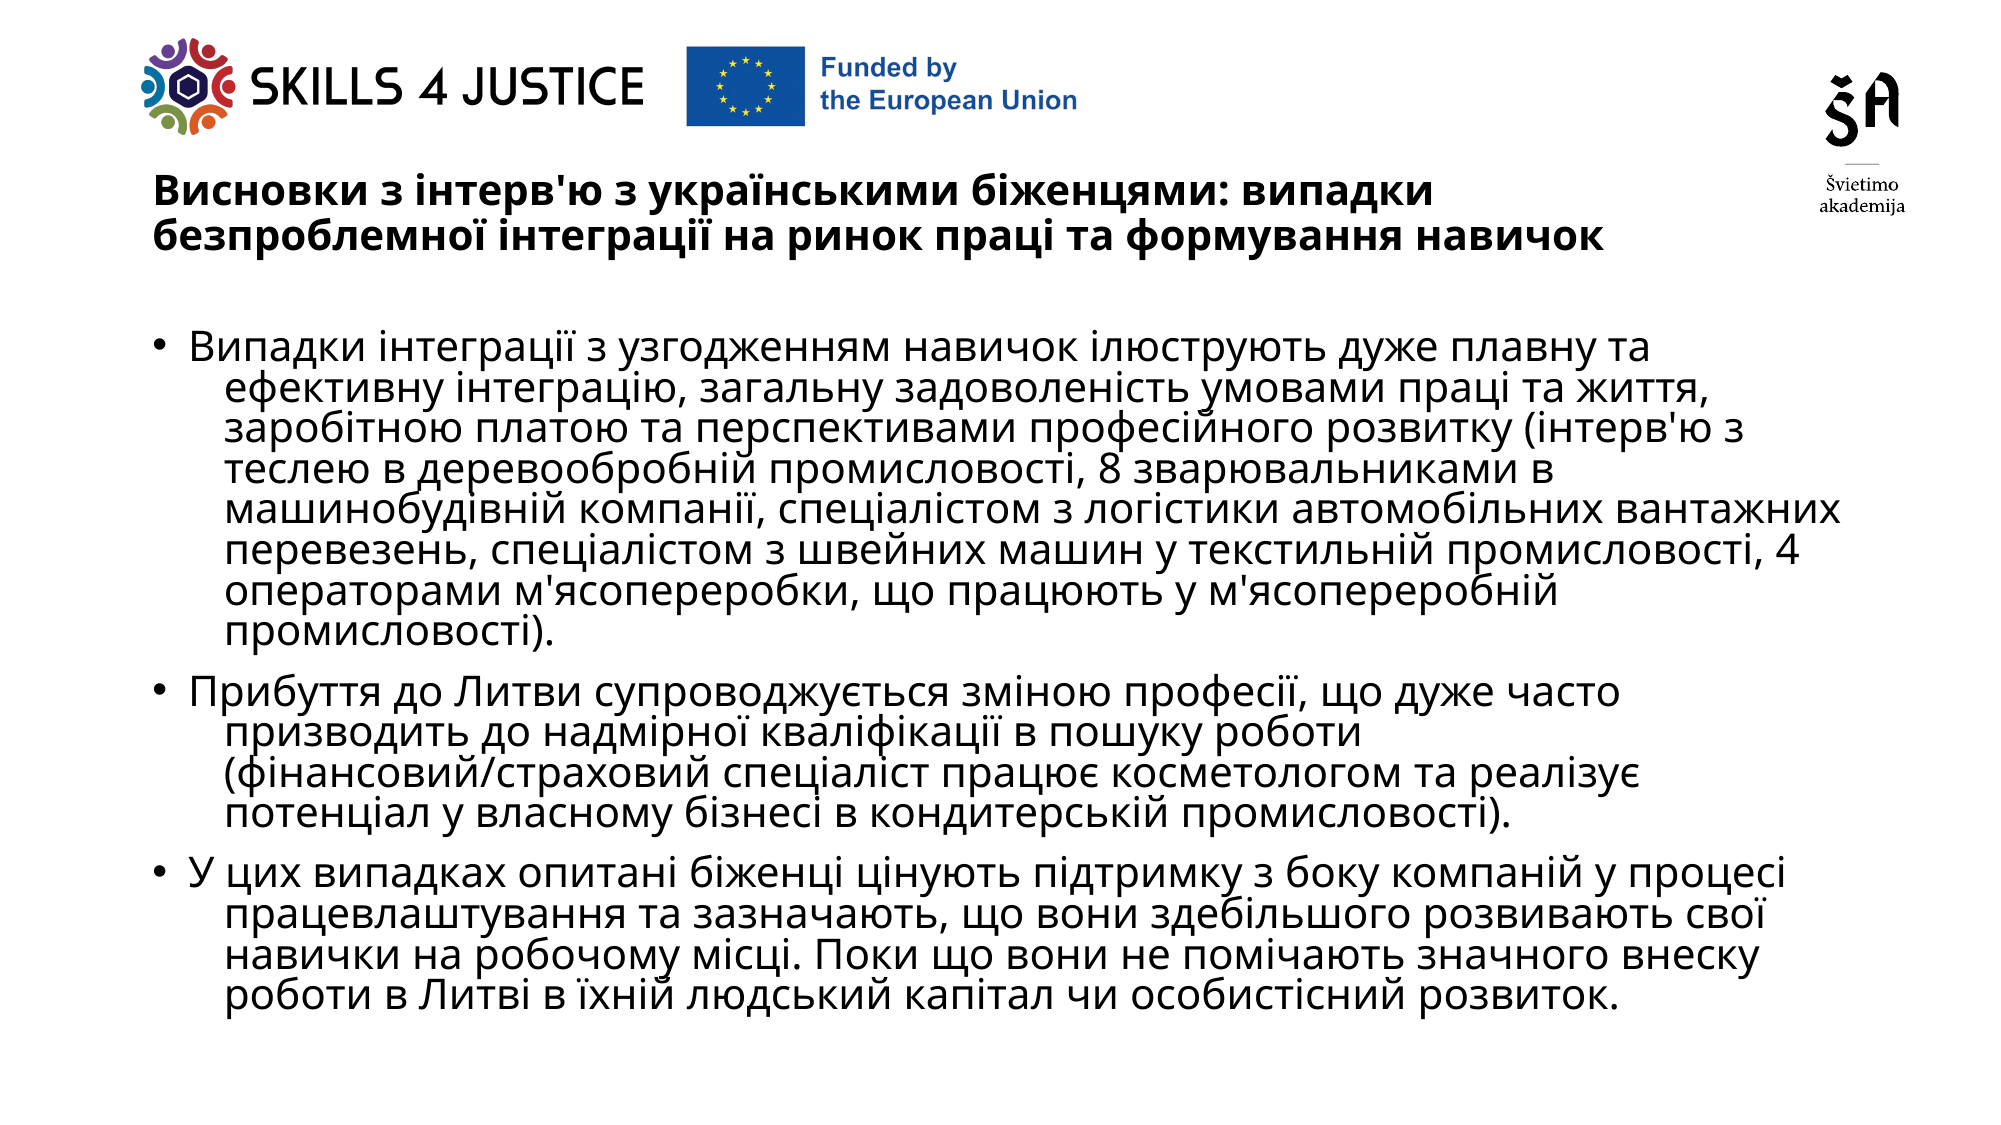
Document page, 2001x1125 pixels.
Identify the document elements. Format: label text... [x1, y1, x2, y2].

title Висновки з інтерв'ю з українськими біженцями: випадки безпроблемної інтеграції на ринок праці та формування навичок [137, 183, 1679, 291]
list Випадки інтеграції з узгодженням навичок ілюструють дуже плавну та ефективну інтеграцію, загальну задоволеність умовами праці та життя, заробітною платою та перспективами професійного розвитку (інтерв'ю з теслею в деревообробній промисловості, 8 зварювальниками в машинобудівній компанії, спеціалістом з логістики автомобільних вантажних перевезень, спеціалістом з швейних машин у текстильній промисловості, 4 операторами м'ясопереробки, що працюють у м'ясопереробній промисловості). Прибуття до Литви супроводжується зміною професії, що дуже часто призводить до надмірної кваліфікації в пошуку роботи (фінансовий/страховий спеціаліст працює косметологом та реалізує потенціал у власному бізнесі в кондитерській промисловості). У цих випадках опитані біженці цінують підтримку з боку компаній у процесі працевлаштування та зазначають, що вони здебільшого розвивають свої навички на робочому місці. Поки що вони не помічають значного внеску роботи в Литві в їхній людський капітал чи особистісний розвиток. [137, 321, 1958, 1098]
